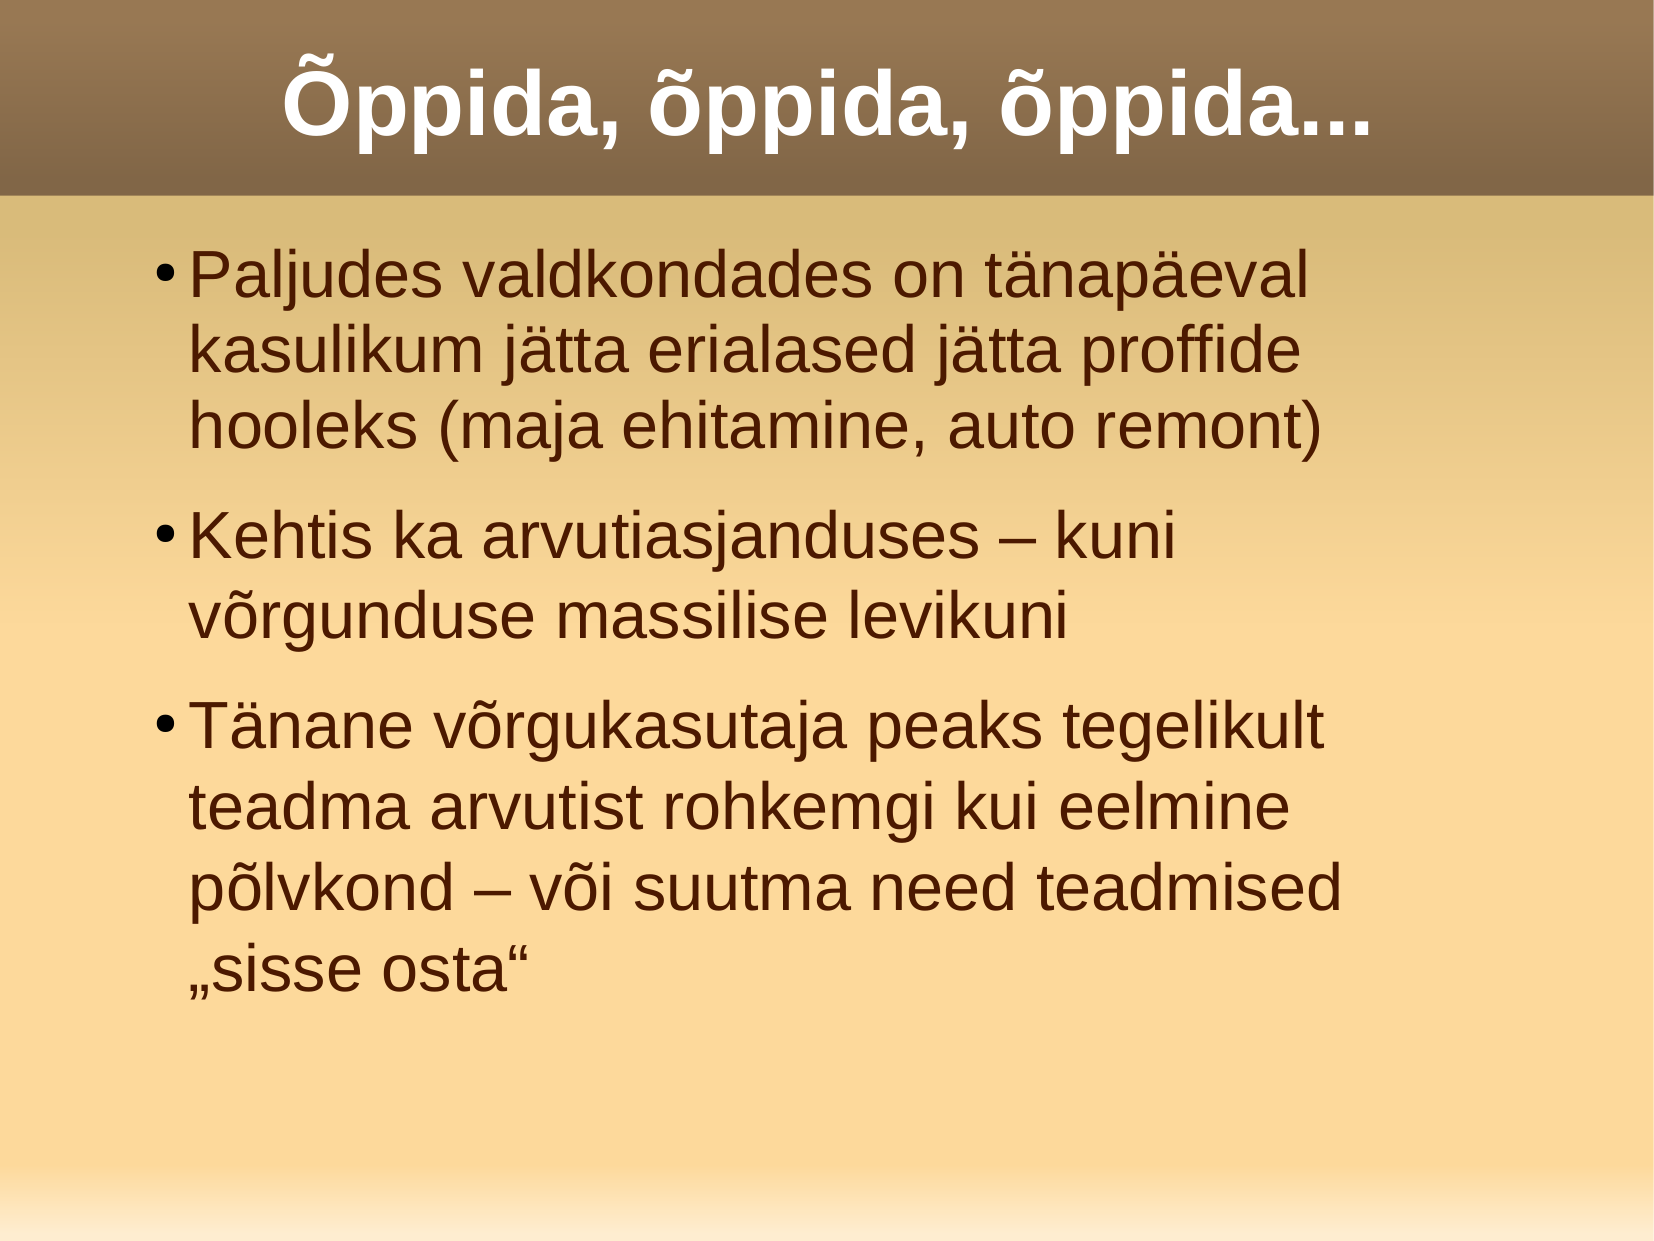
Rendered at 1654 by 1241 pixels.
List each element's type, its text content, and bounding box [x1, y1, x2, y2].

picture [0, 0, 1654, 1241]
title Õppida, õppida, õppida... [123, 0, 1536, 208]
list Paljudes valdkondades on tänapäeval kasulikum jätta erialased jätta proffide hooleks (maja ehitamine, auto remont) Kehtis ka arvutiasjanduses – kuni võrgunduse massilise levikuni Tänane võrgukasutaja peaks tegelikult teadma arvutist rohkemgi kui eelmine põlvkond – või suutma need teadmised „sisse osta“ [118, 236, 1531, 1018]
